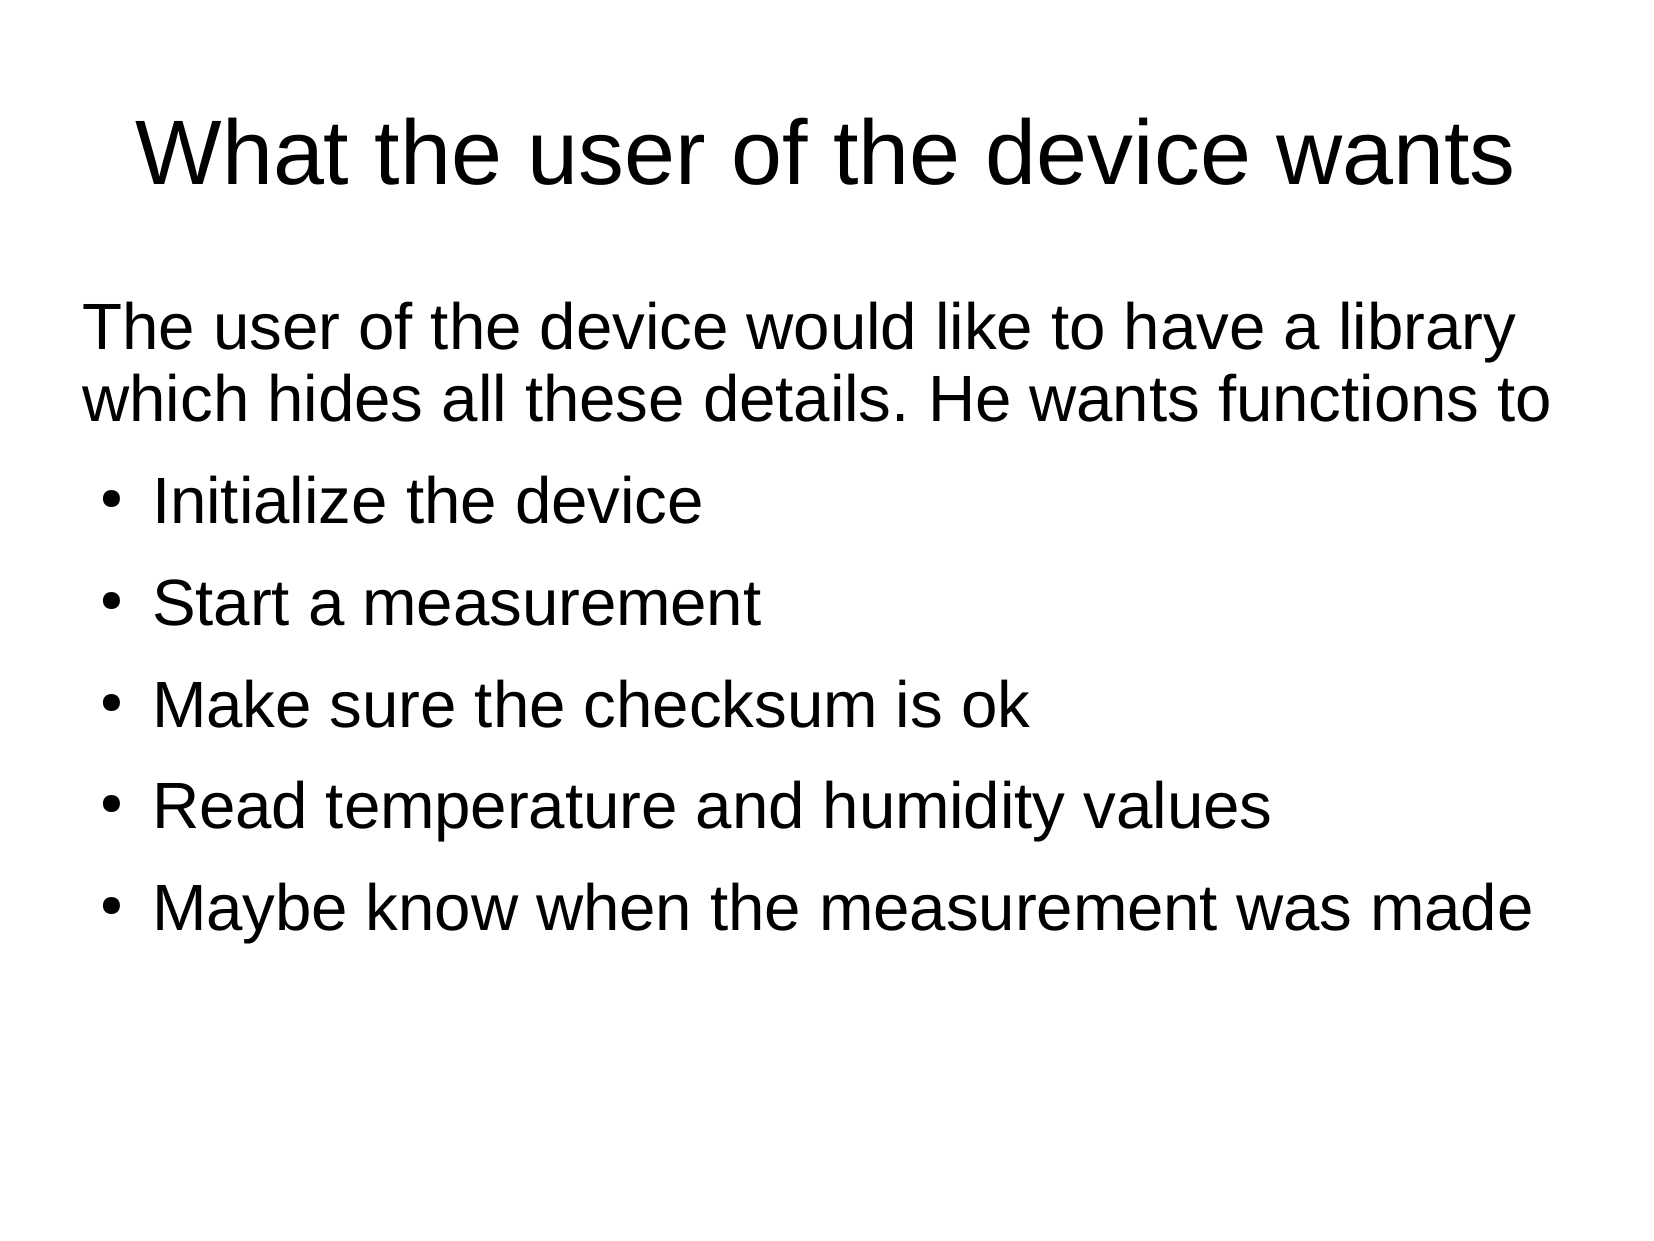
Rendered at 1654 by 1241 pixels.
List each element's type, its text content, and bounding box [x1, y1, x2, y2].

title What the user of the device wants [82, 49, 1571, 257]
list The user of the device would like to have a library which hides all these details. He wants functions to Initialize the device Start a measurement Make sure the checksum is ok Read temperature and humidity values Maybe know when the measurement was made [82, 290, 1571, 1010]
